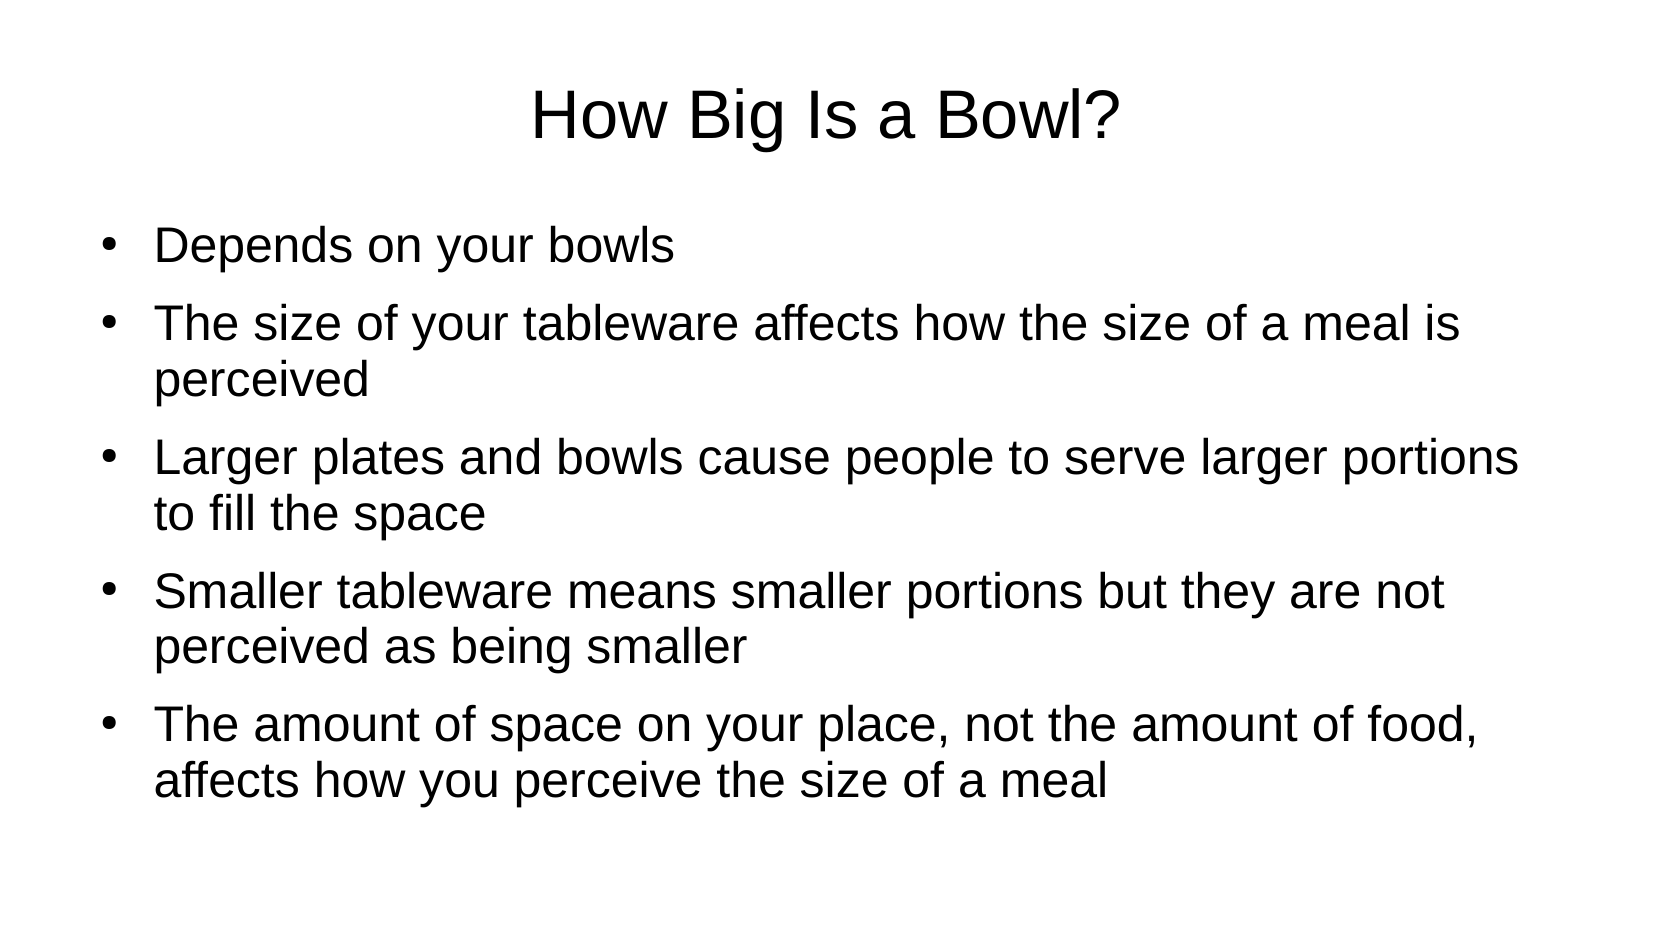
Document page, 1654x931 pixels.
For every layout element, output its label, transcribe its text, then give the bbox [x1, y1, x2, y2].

title How Big Is a Bowl? [82, 37, 1571, 193]
list Depends on your bowls The size of your tableware affects how the size of a meal is perceived Larger plates and bowls cause people to serve larger portions to fill the space Smaller tableware means smaller portions but they are not perceived as being smaller The amount of space on your place, not the amount of food, affects how you perceive the size of a meal [82, 217, 1571, 875]
